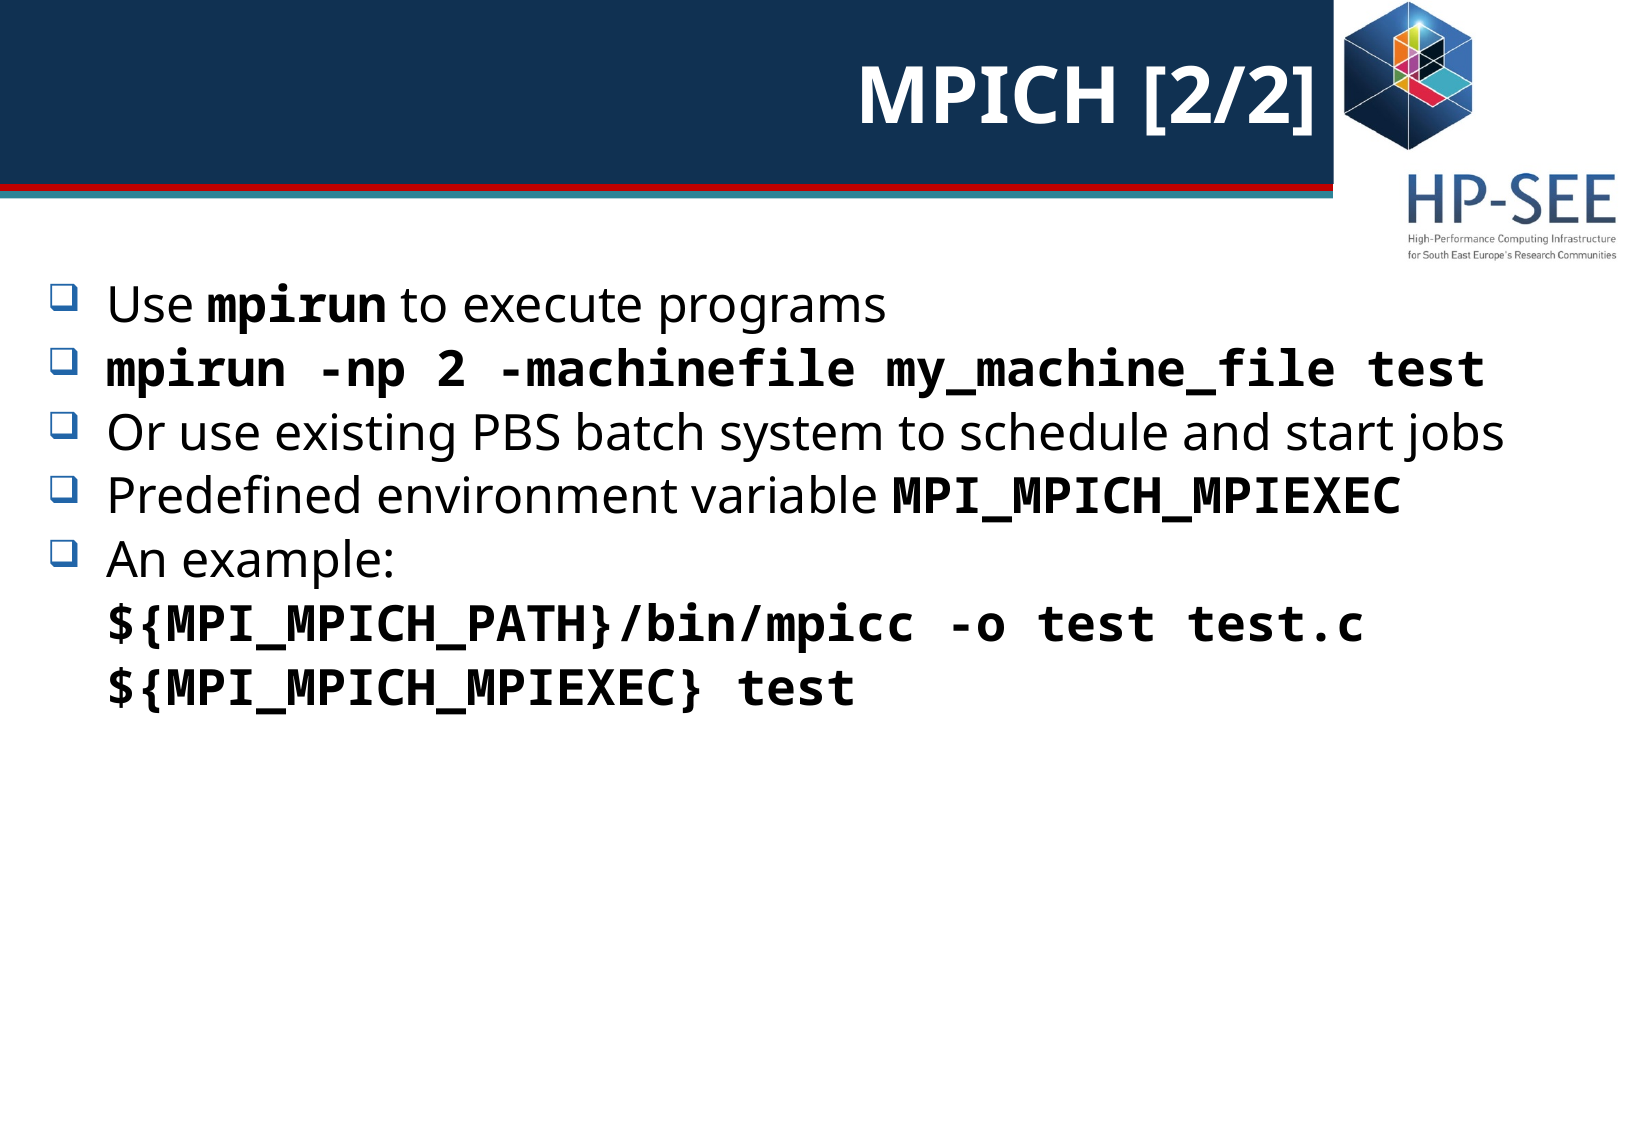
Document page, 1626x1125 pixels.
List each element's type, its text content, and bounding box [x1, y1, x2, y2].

title MPICH [2/2] [0, 0, 1334, 184]
picture [1333, 0, 1625, 263]
list Use mpirun to execute programs mpirun -np 2 -machinefile my_machine_file test Or use existing PBS batch system to schedule and start jobs Predefined environment variable MPI_MPICH_MPIEXEC An example: ${MPI_MPICH_PATH}/bin/mpicc -o test test.c ${MPI_MPICH_MPIEXEC} test [31, 271, 1593, 1079]
